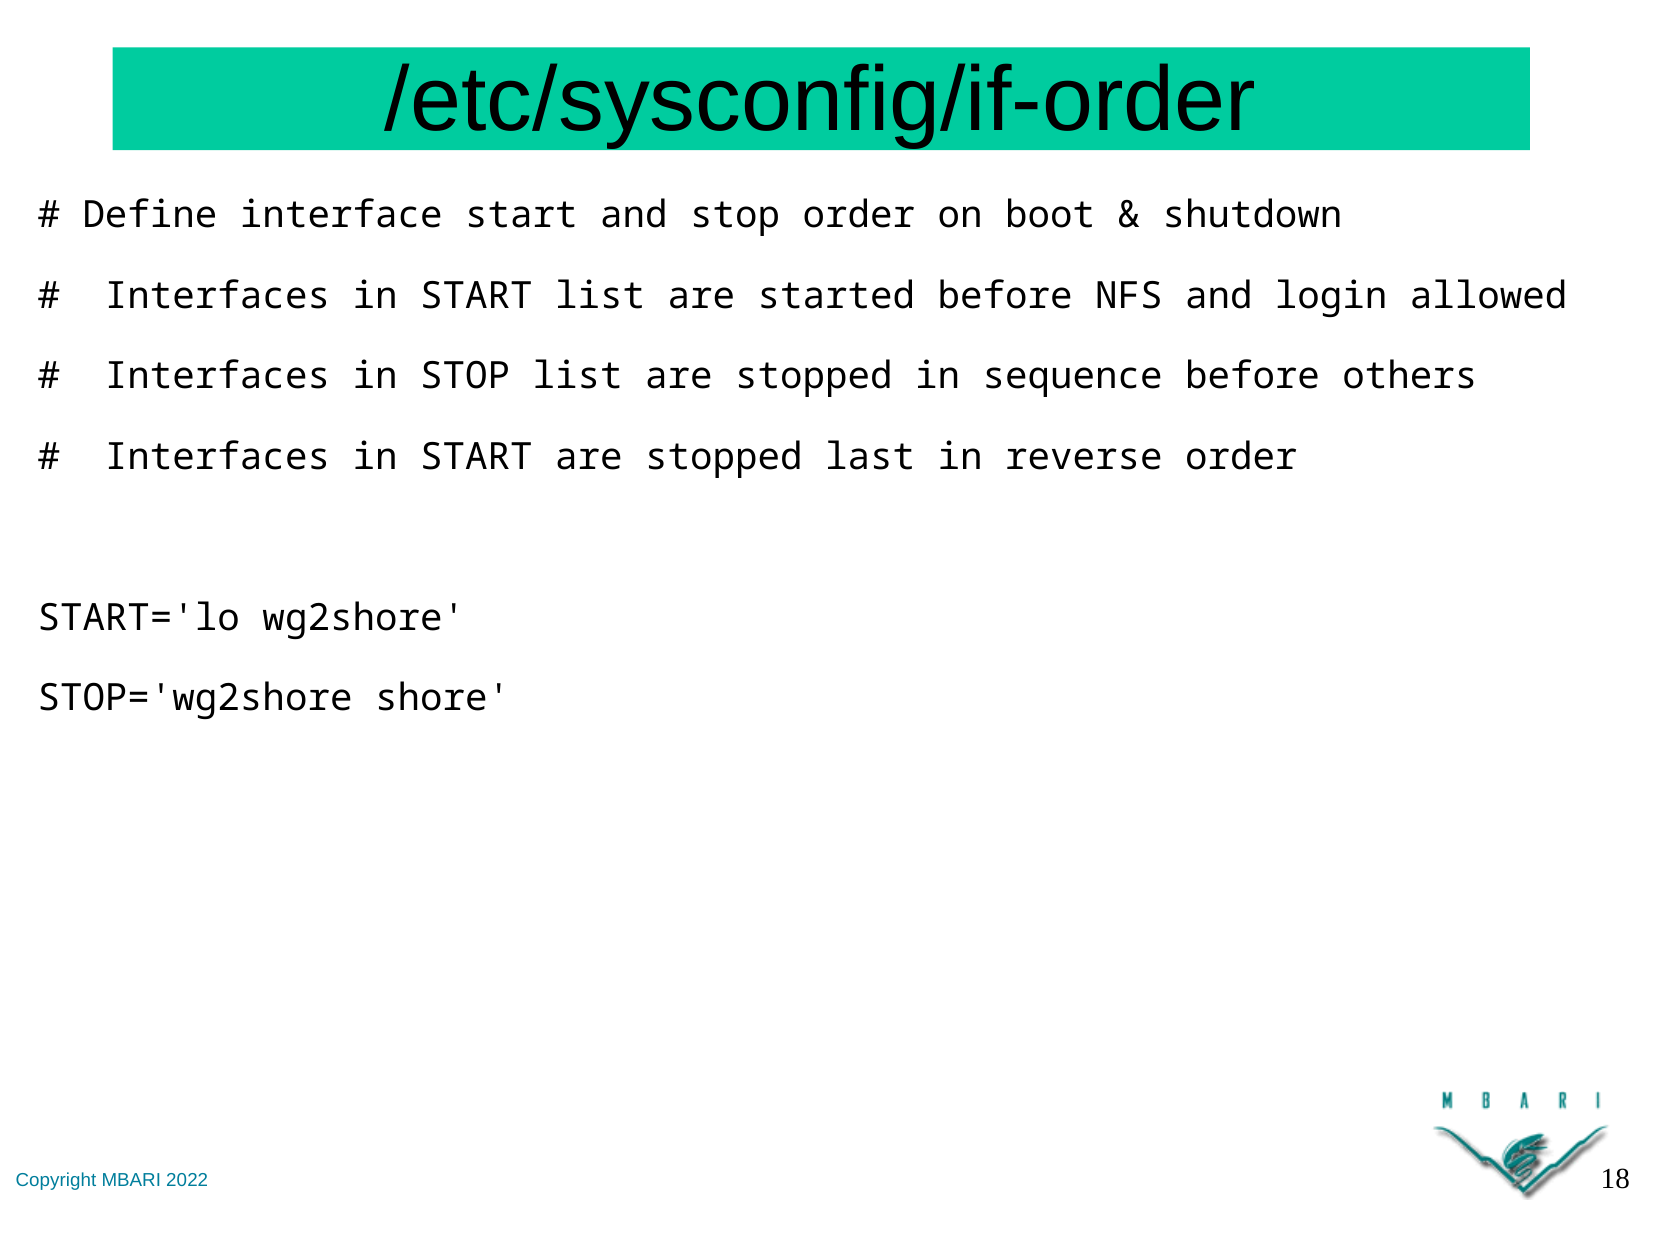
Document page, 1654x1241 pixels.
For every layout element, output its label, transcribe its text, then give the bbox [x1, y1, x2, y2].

list # Define interface start and stop order on boot & shutdown # Interfaces in START list are started before NFS and login allowed # Interfaces in STOP list are stopped in sequence before others # Interfaces in START are stopped last in reverse order START='lo wg2shore' STOP='wg2shore shore' [37, 187, 1613, 1163]
title /etc/sysconfig/if-order [112, 47, 1530, 151]
picture [1426, 1163, 1613, 1200]
